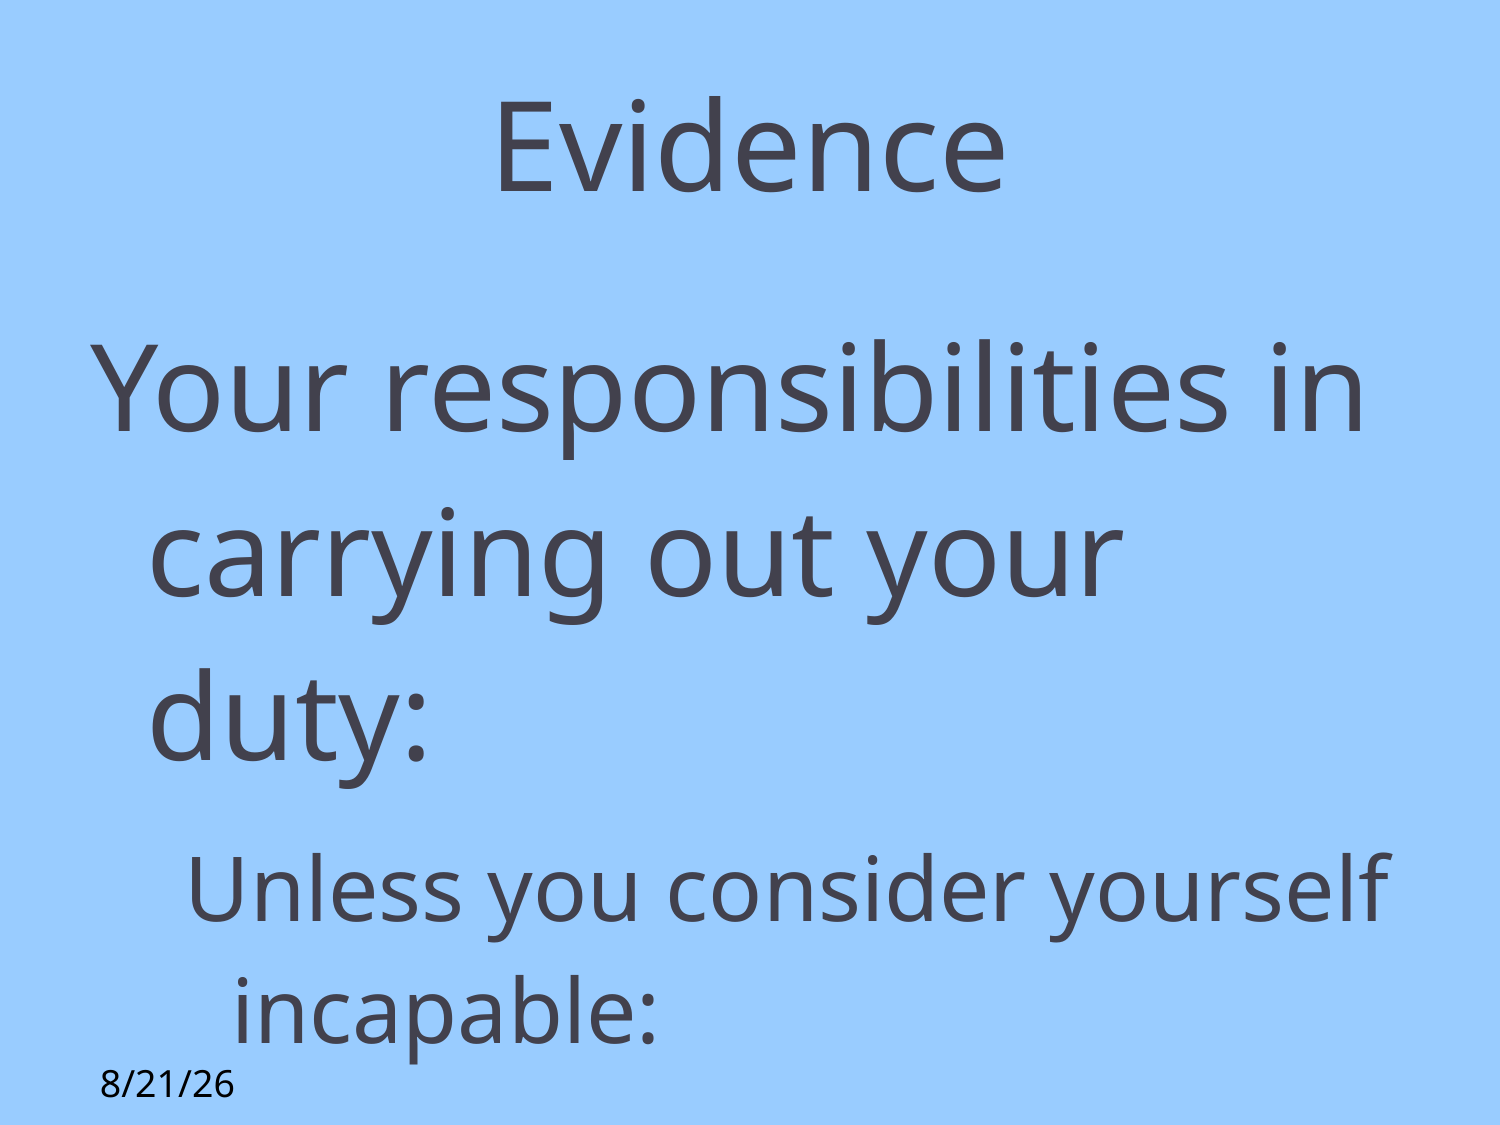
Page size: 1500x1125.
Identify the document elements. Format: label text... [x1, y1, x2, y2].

title Evidence [75, 33, 1425, 244]
list Your responsibilities in carrying out your duty: Unless you consider yourself incapable: Preserve the scene/evidence Observe and mark evidence without touching it Bag and tag [75, 287, 1425, 1125]
